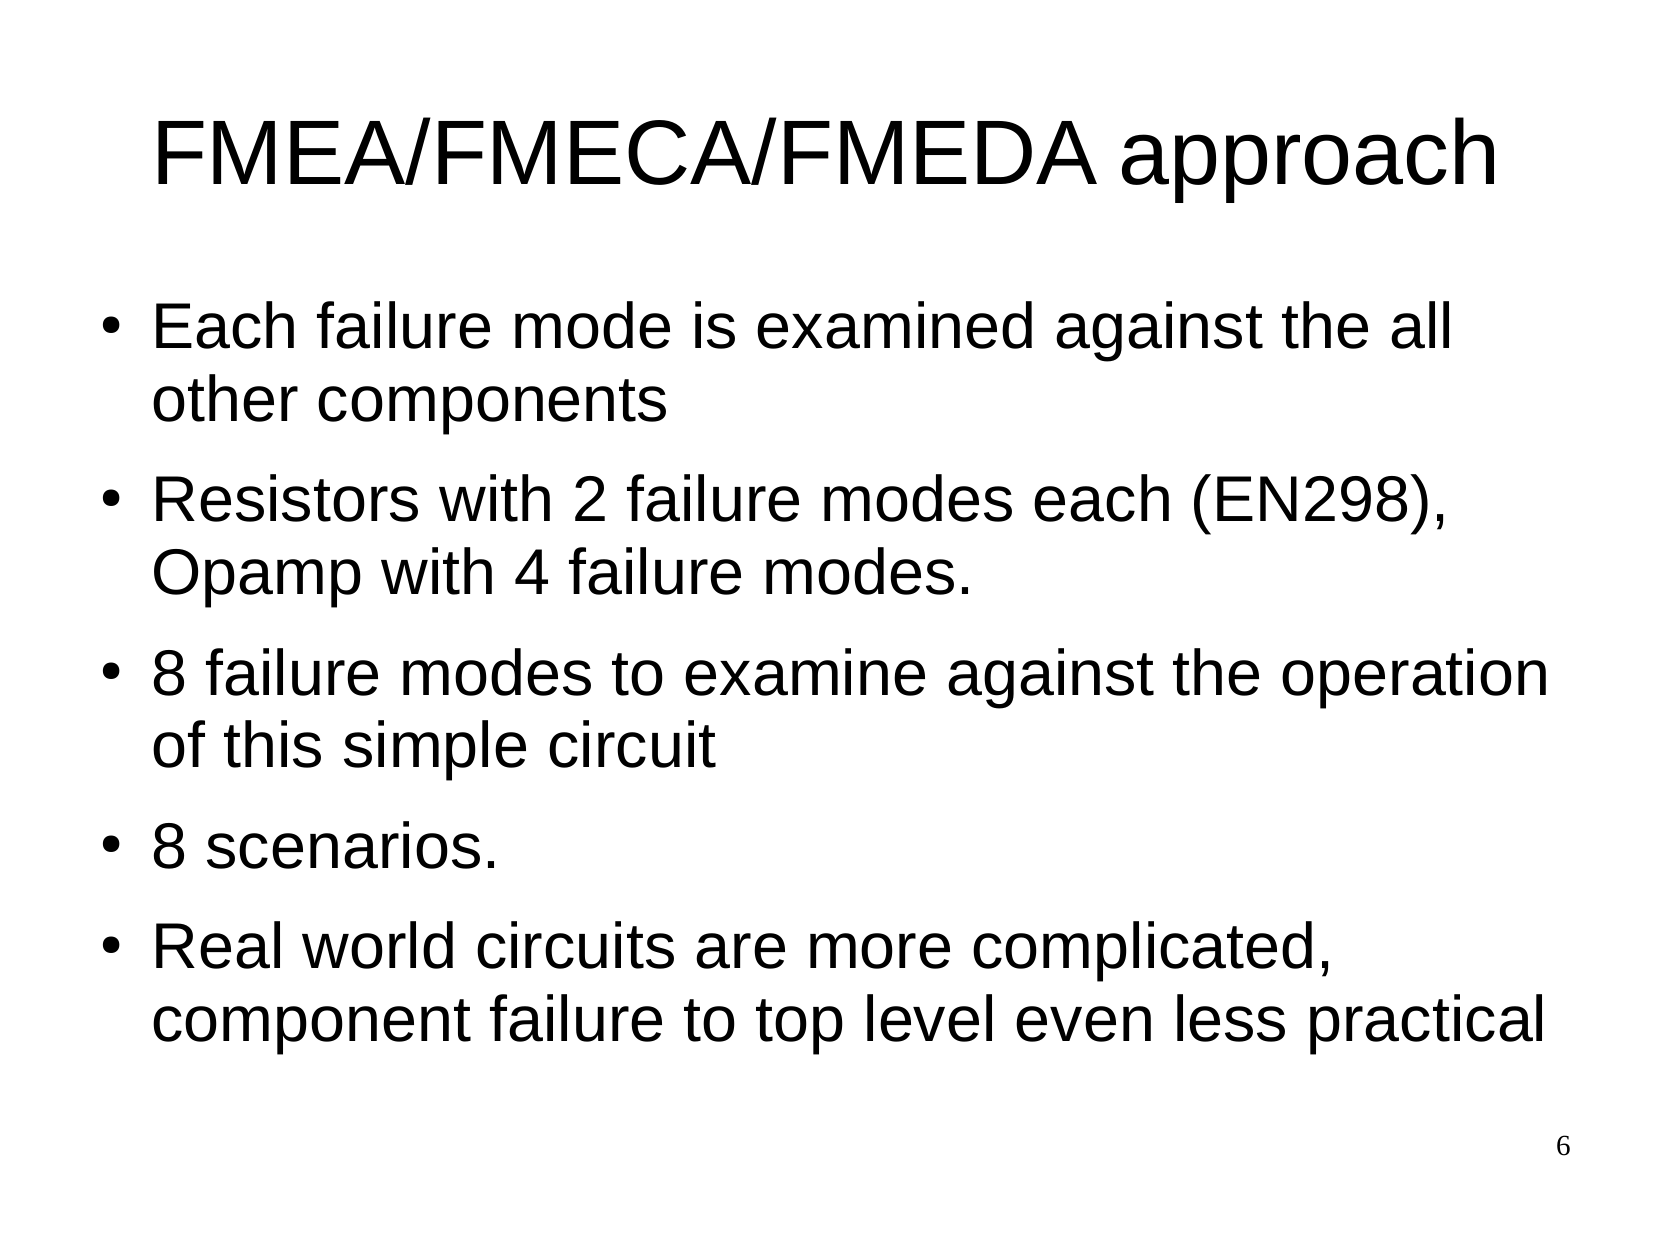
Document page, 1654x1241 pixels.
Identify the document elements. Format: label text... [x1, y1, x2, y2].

list Each failure mode is examined against the all other components Resistors with 2 failure modes each (EN298), Opamp with 4 failure modes. 8 failure modes to examine against the operation of this simple circuit 8 scenarios. Real world circuits are more complicated, component failure to top level even less practical [82, 290, 1571, 1109]
title FMEA/FMECA/FMEDA approach [82, 49, 1571, 257]
